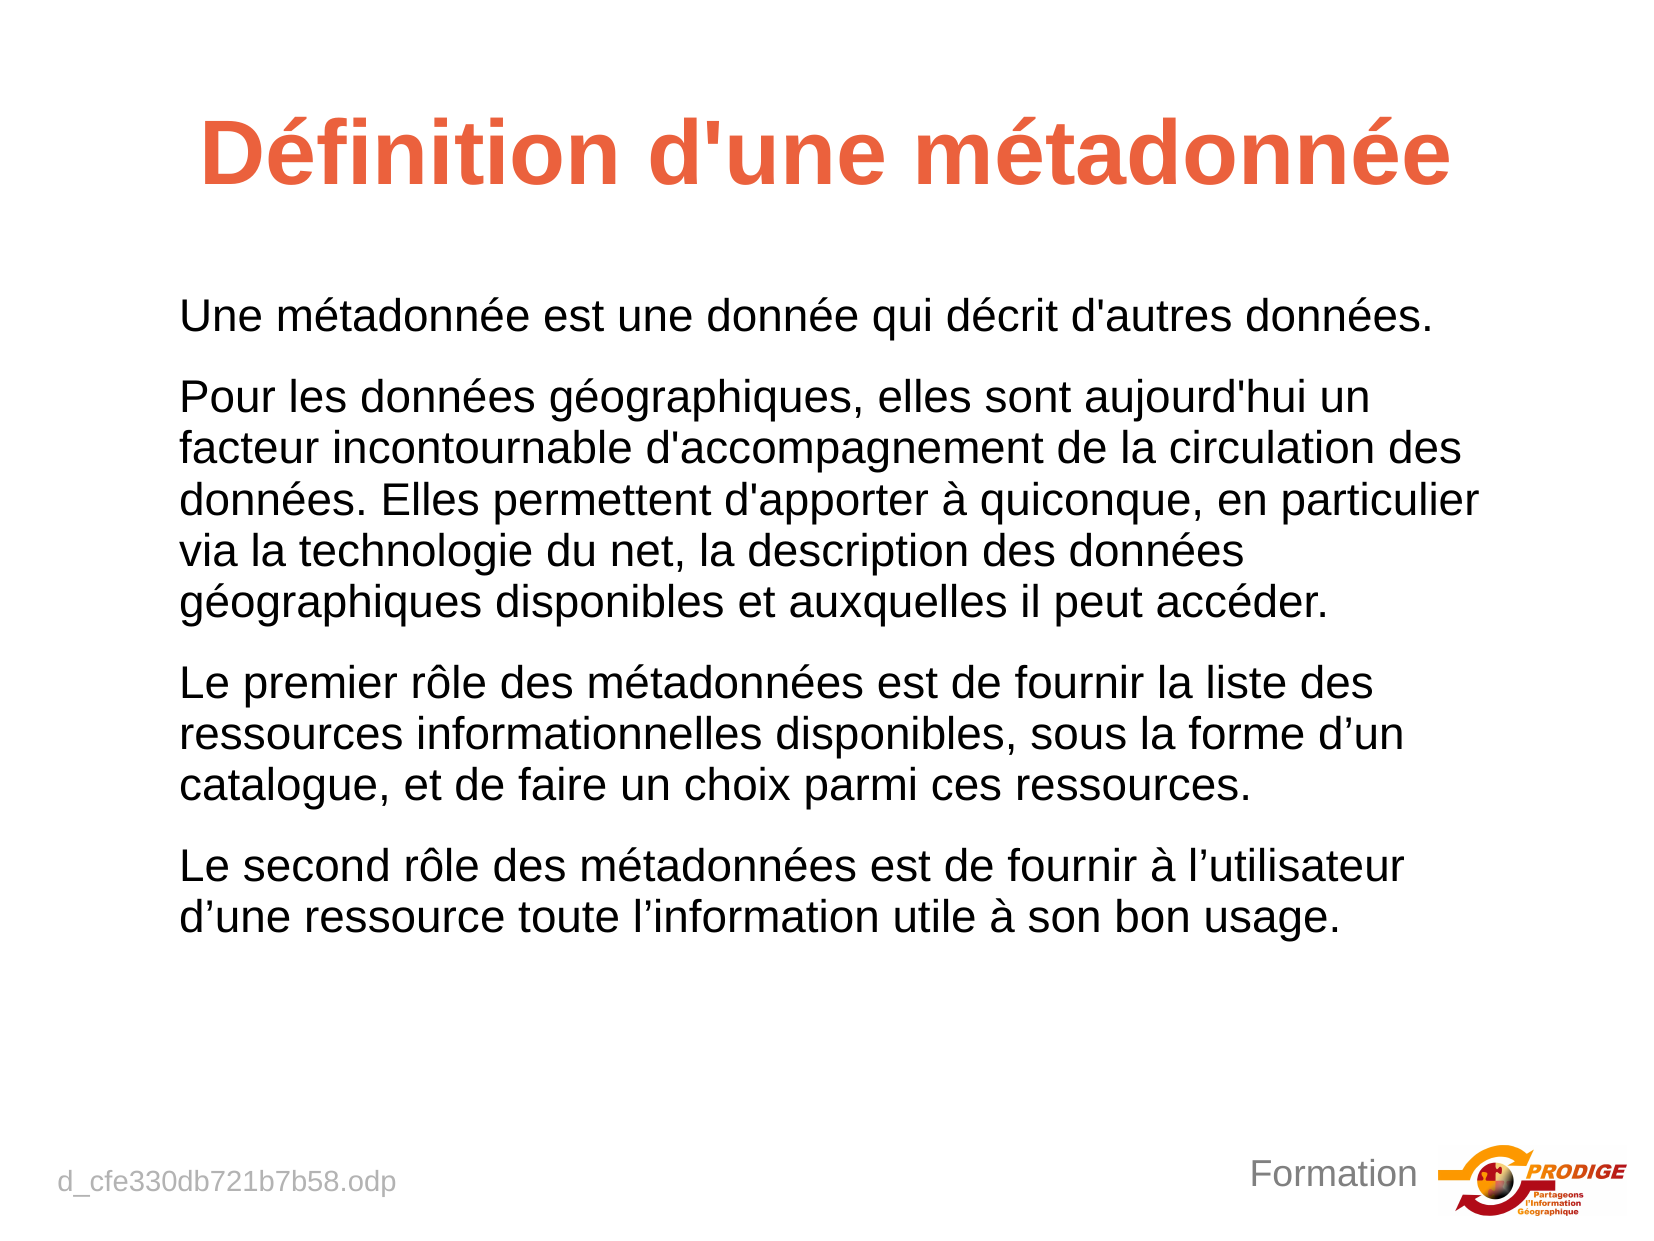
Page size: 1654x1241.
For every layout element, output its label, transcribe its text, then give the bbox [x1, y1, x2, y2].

title Définition d'une métadonnée [82, 56, 1571, 250]
list Une métadonnée est une donnée qui décrit d'autres données. Pour les données géographiques, elles sont aujourd'hui un facteur incontournable d'accompagnement de la circulation des données. Elles permettent d'apporter à quiconque, en particulier via la technologie du net, la description des données géographiques disponibles et auxquelles il peut accéder. Le premier rôle des métadonnées est de fournir la liste des ressources informationnelles disponibles, sous la forme d’un catalogue, et de faire un choix parmi ces ressources. Le second rôle des métadonnées est de fournir à l’utilisateur d’une ressource toute l’information utile à son bon usage. [179, 290, 1509, 1094]
picture [1438, 1145, 1627, 1216]
